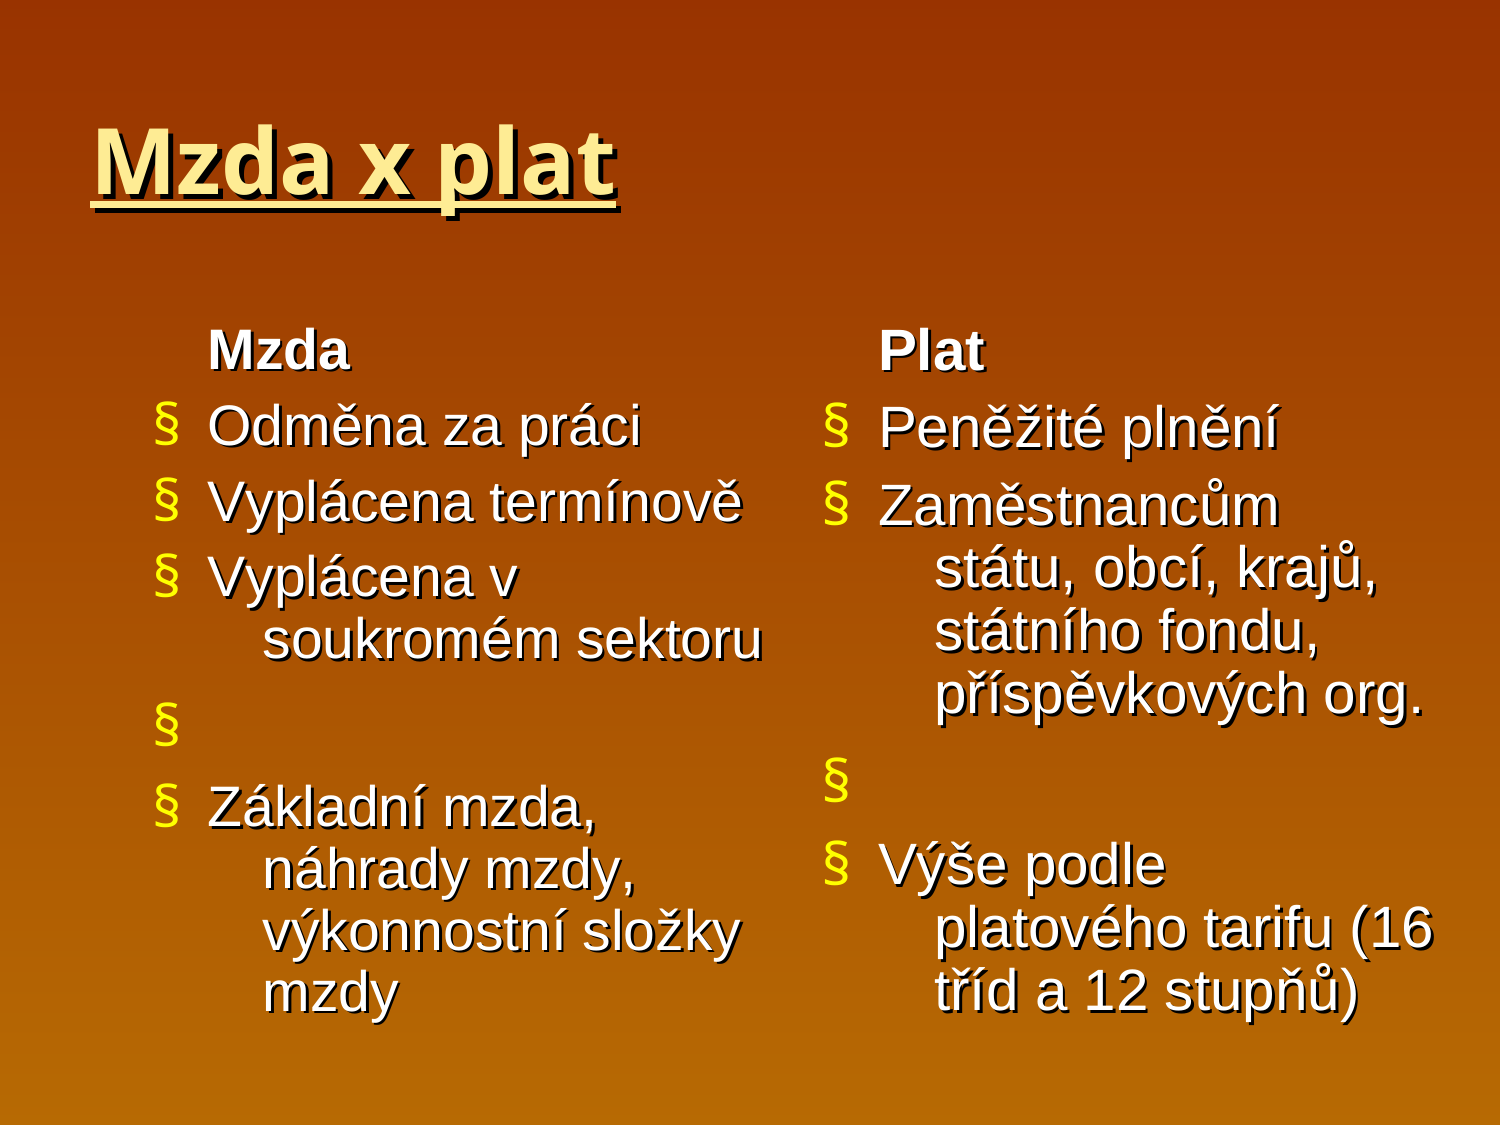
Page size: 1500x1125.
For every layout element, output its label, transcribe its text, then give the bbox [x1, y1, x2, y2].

title Mzda x plat [75, 40, 1451, 276]
list Plat Peněžité plnění Zaměstnancům státu, obcí, krajů, státního fondu, příspěvkových org. Výše podle platového tarifu (16 tříd a 12 stupňů) [806, 312, 1452, 1083]
list Mzda Odměna za práci Vyplácena termínově Vyplácena v soukromém sektoru Základní mzda, náhrady mzdy, výkonnostní složky mzdy [137, 312, 782, 1083]
